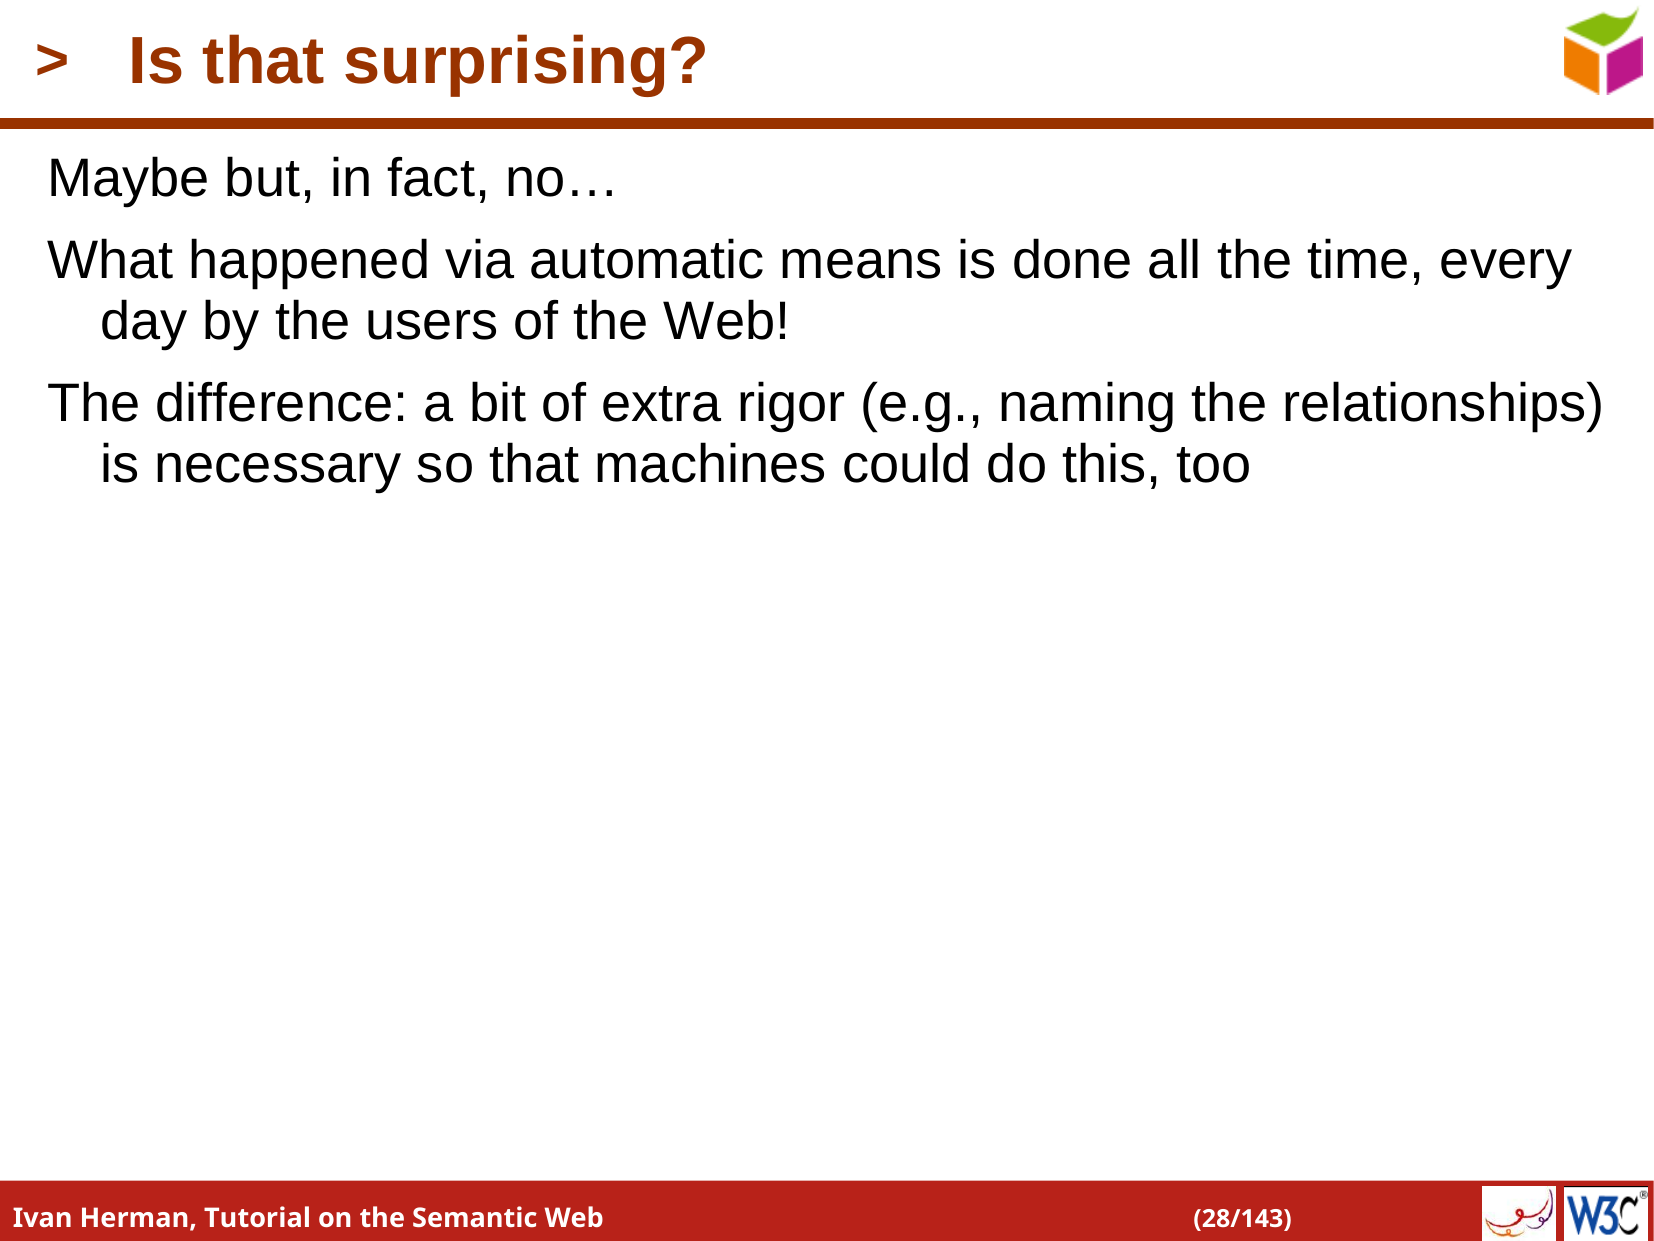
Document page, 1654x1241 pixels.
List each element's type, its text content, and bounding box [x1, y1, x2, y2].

picture [1482, 1186, 1556, 1241]
picture [1564, 1186, 1648, 1241]
list Maybe but, in fact, no… What happened via automatic means is done all the time, every day by the users of the Web! The difference: a bit of extra rigor (e.g., naming the relationships) is necessary so that machines could do this, too [29, 147, 1624, 1134]
picture [1564, 5, 1643, 95]
title Is that surprising? [93, 0, 1493, 119]
